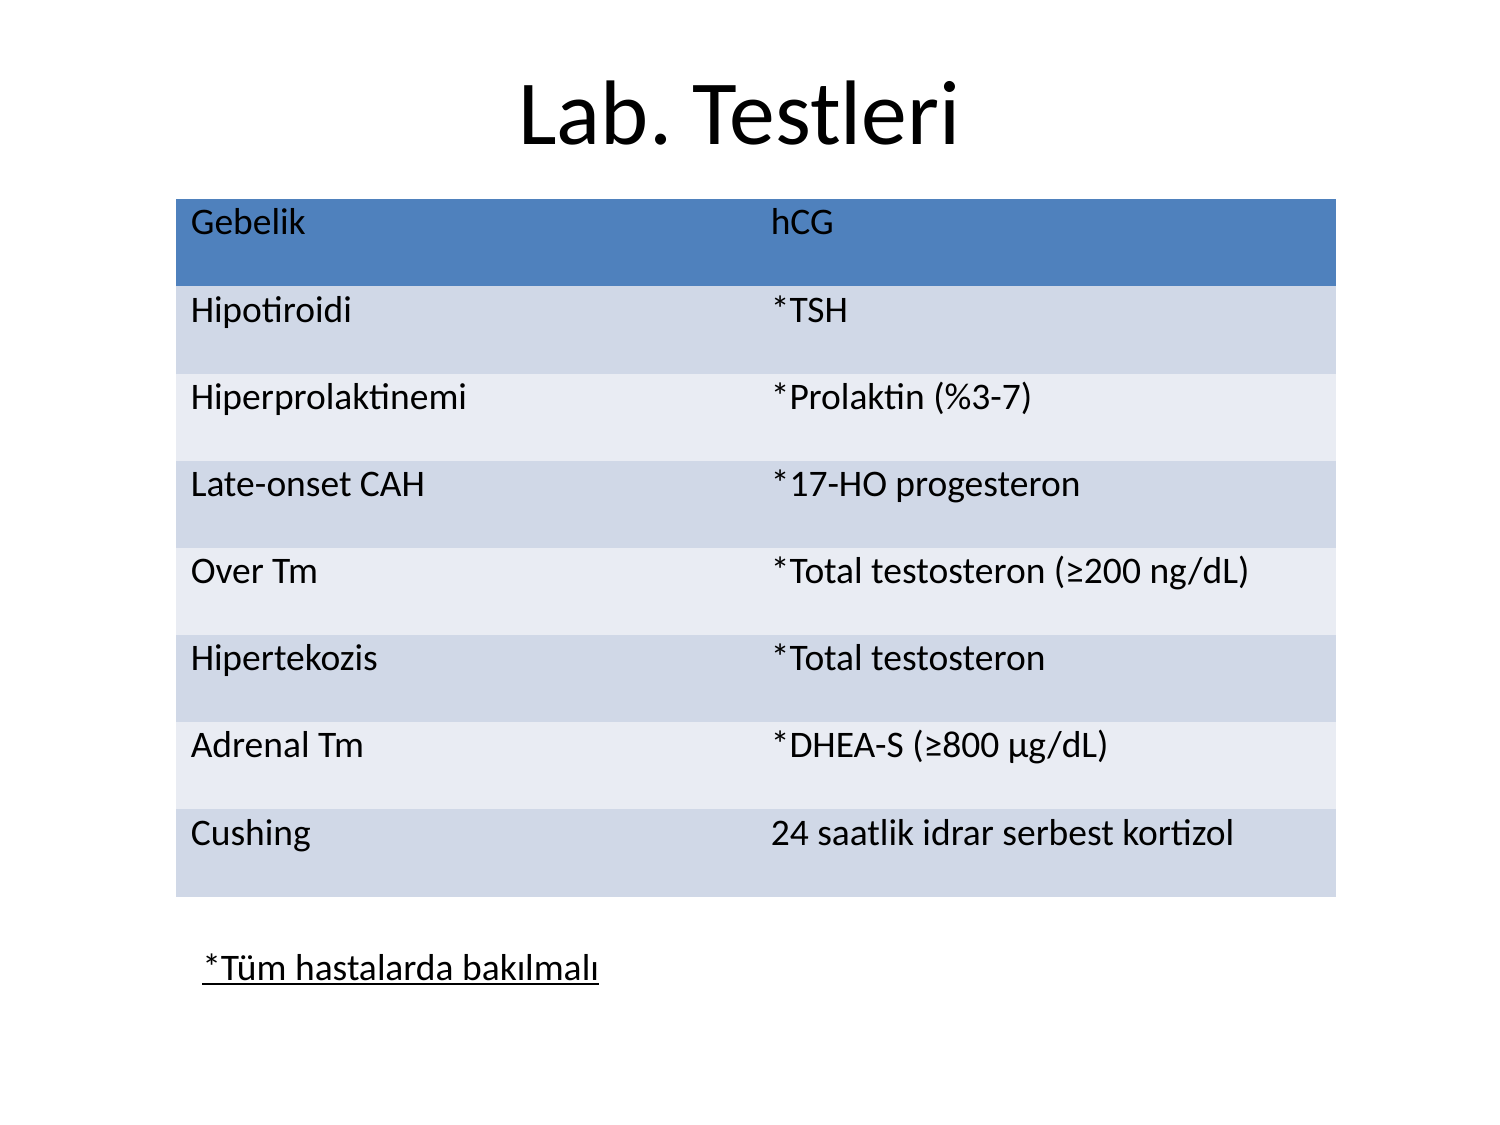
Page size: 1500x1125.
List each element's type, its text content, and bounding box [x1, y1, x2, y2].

table_cell Adrenal Tm [176, 722, 756, 809]
table_cell Late-onset CAH [176, 461, 756, 548]
table_header hCG [756, 199, 1336, 286]
table_cell Cushing [176, 809, 756, 897]
table_cell *17-HO progesteron [756, 461, 1336, 548]
table_header Gebelik [176, 199, 756, 286]
table_cell 24 saatlik idrar serbest kortizol [756, 809, 1336, 897]
table_cell Over Tm [176, 548, 756, 635]
table_cell *Prolaktin (%3-7) [756, 374, 1336, 461]
table_cell *Total testosteron (≥200 ng/dL) [756, 548, 1336, 635]
table_cell Hipotiroidi [176, 286, 756, 374]
table_cell *DHEA-S (≥800 µg/dL) [756, 722, 1336, 809]
table_cell Hipertekozis [176, 635, 756, 722]
table_cell *TSH [756, 286, 1336, 374]
text_box *Tüm hastalarda bakılmalı [187, 935, 1336, 996]
table_cell *Total testosteron [756, 635, 1336, 722]
title Lab. Testleri [75, 45, 1425, 233]
table_cell Hiperprolaktinemi [176, 374, 756, 461]
